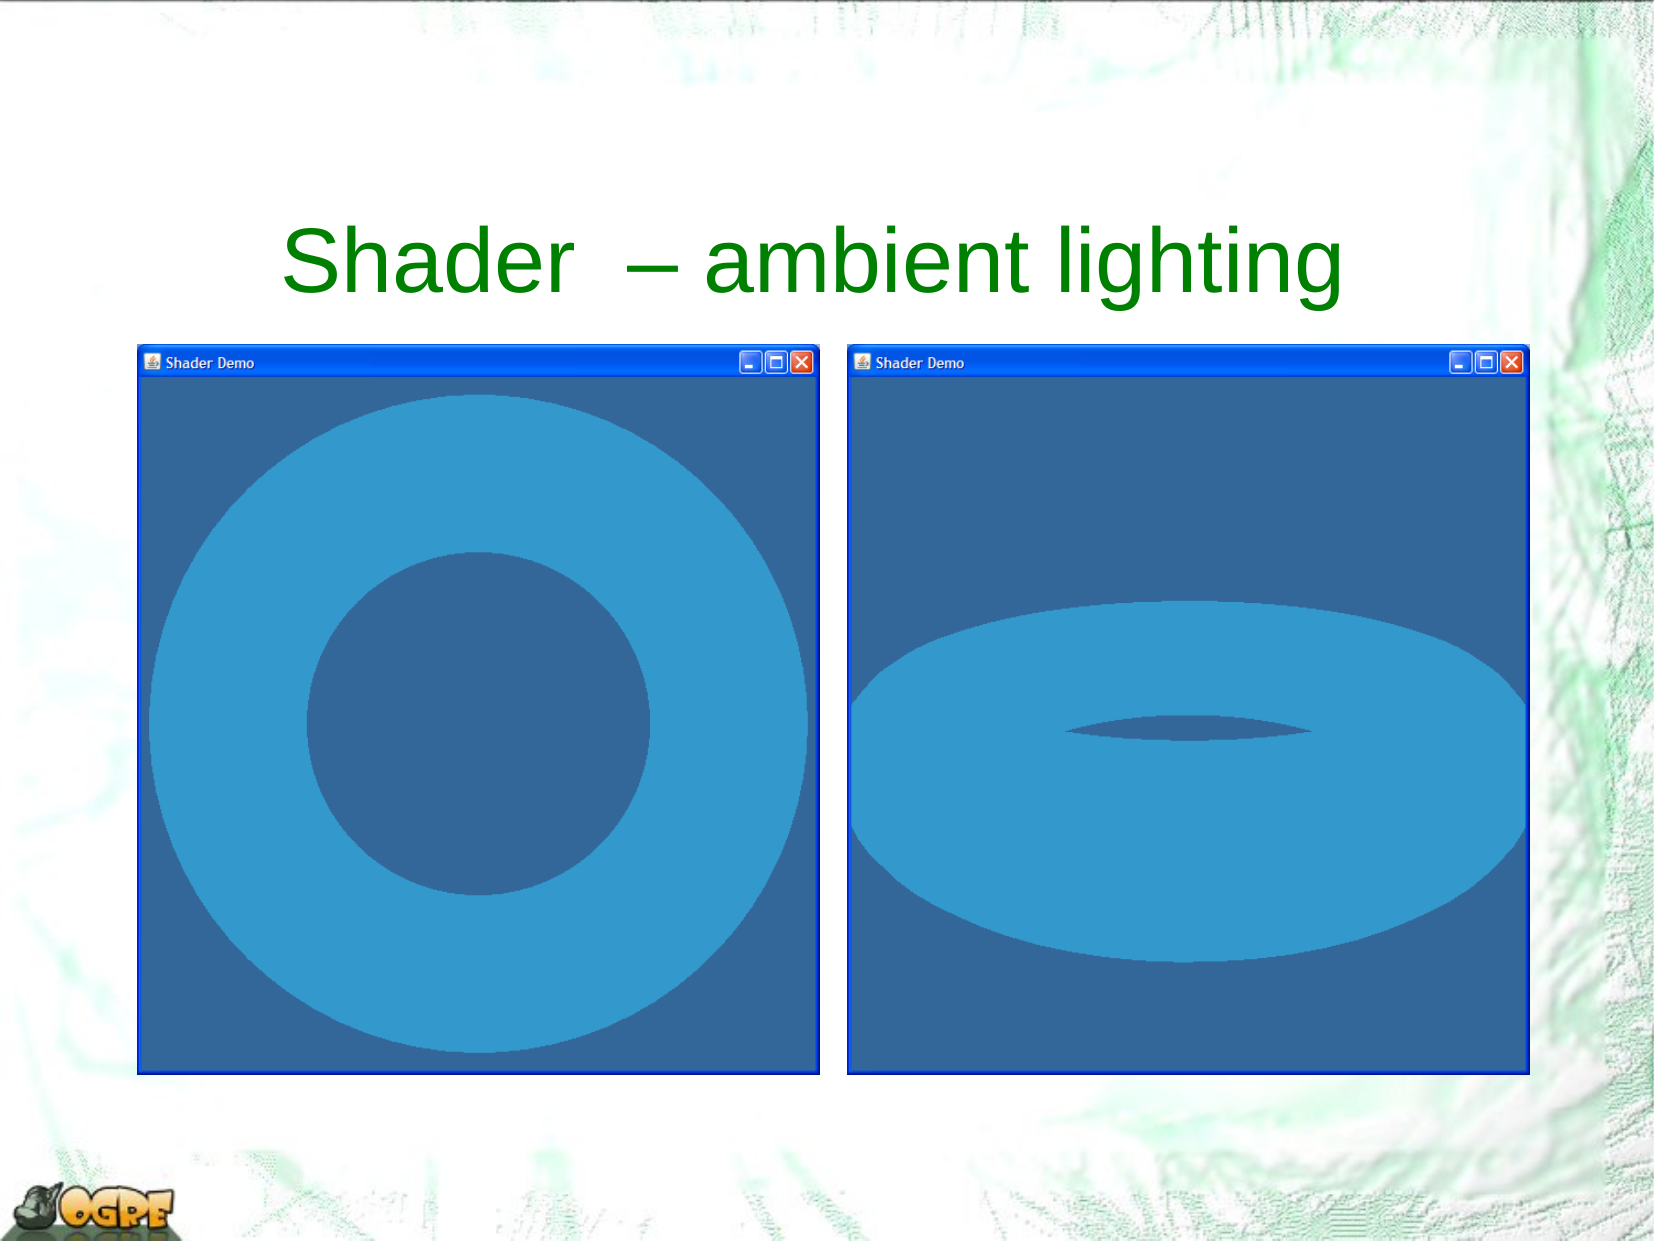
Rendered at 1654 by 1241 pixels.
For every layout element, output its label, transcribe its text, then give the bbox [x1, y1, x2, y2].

title Shader – ambient lighting [118, 59, 1510, 319]
picture [0, 0, 1654, 1241]
